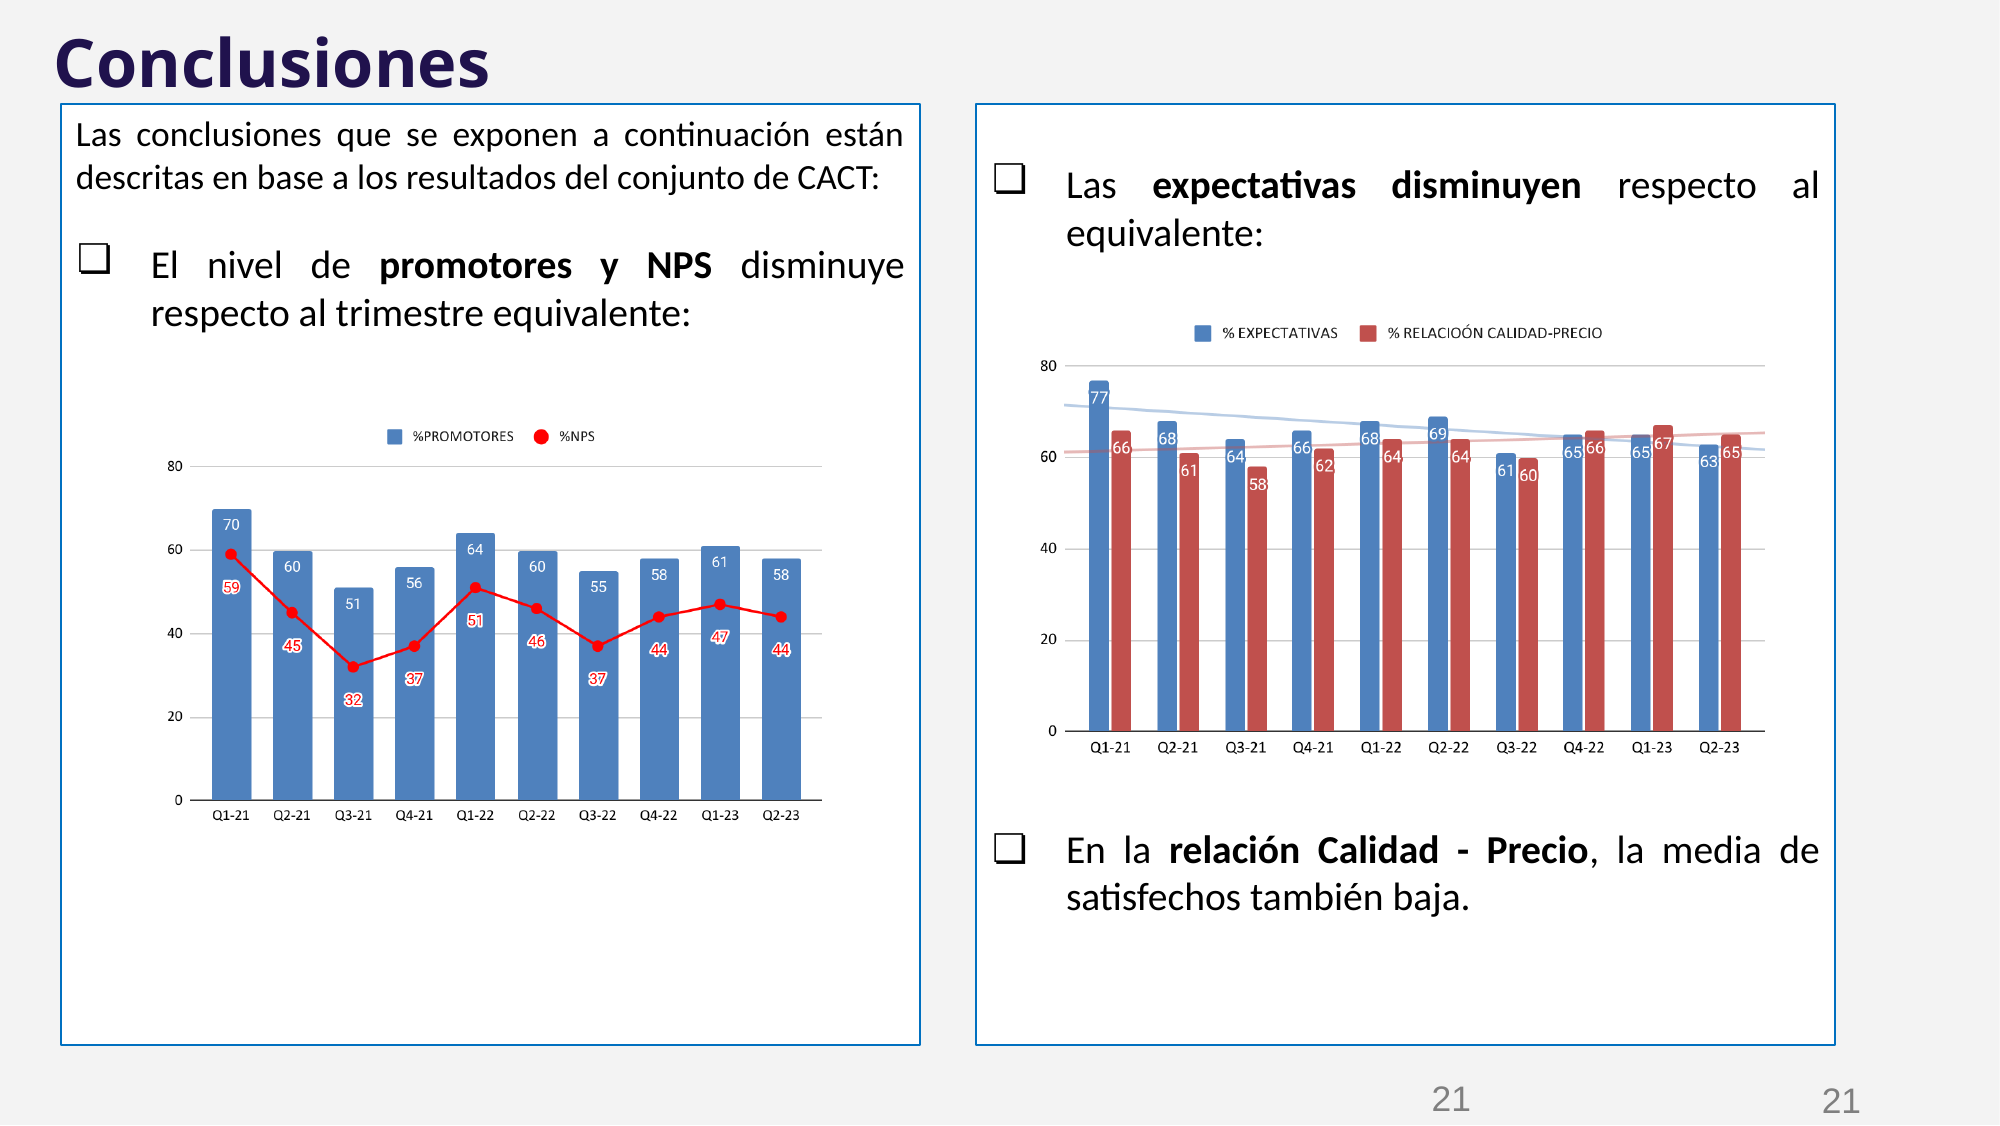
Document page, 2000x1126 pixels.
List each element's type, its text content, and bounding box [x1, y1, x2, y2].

text_box <number> [1413, 1067, 1881, 1126]
text_box Las expectativas disminuyen respecto al equivalente: En la relación Calidad - Precio, la media de satisfechos también baja. [976, 103, 1836, 1046]
text_box Las conclusiones que se exponen a continuación están descritas en base a los resultados del conjunto de CACT: El nivel de promotores y NPS disminuye respecto al trimestre equivalente: [60, 103, 920, 1046]
text_box Conclusiones [53, 0, 1946, 124]
picture [1007, 301, 1789, 780]
picture [137, 407, 844, 845]
